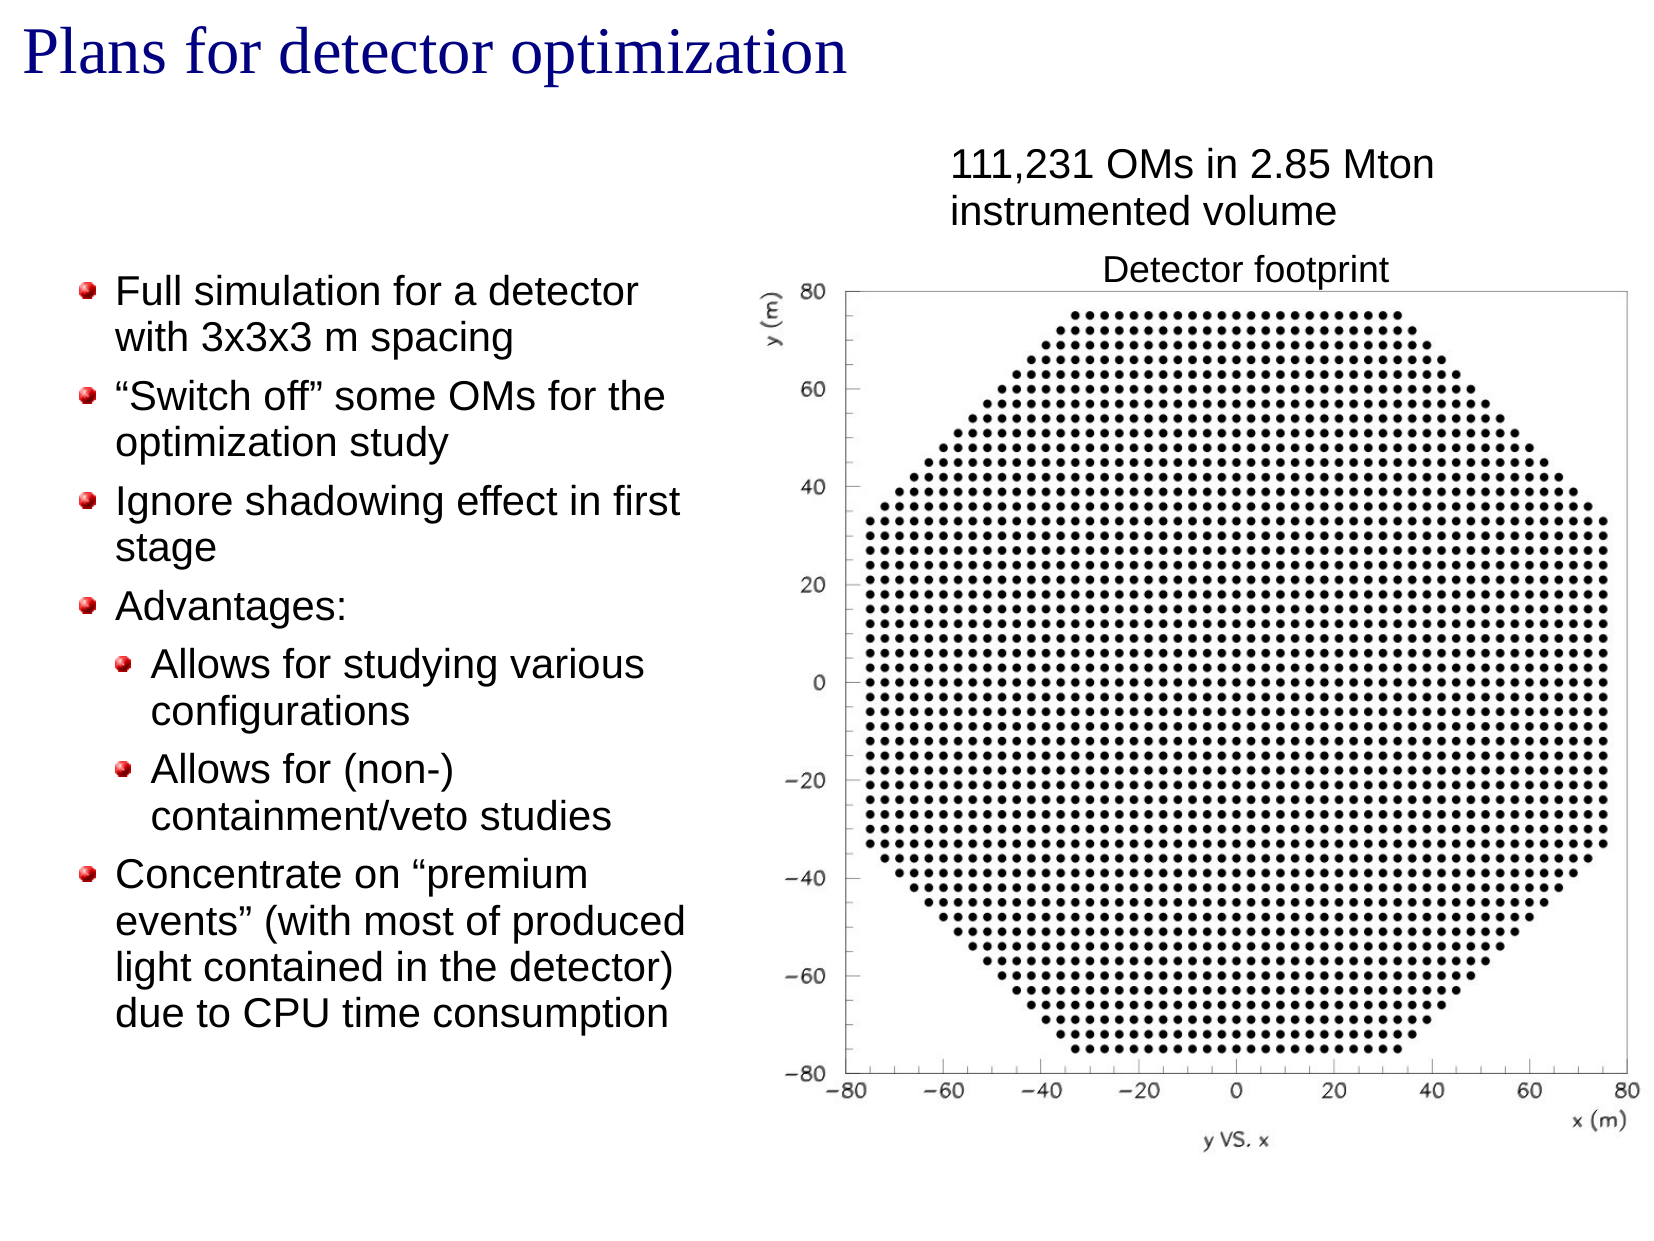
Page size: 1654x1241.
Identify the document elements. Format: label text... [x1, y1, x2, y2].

text_box Detector footprint [1087, 242, 1405, 299]
picture [750, 274, 1651, 1163]
text_box 111,231 OMs in 2.85 Mton instrumented volume [935, 133, 1536, 242]
text_box Full simulation for a detector with 3x3x3 m spacing “Switch off” some OMs for the optimization study Ignore shadowing effect in first stage Advantages: Allows for studying various configurations Allows for (non-) containment/veto studies Concentrate on “premium events” (with most of produced light contained in the detector) due to CPU time consumption [29, 260, 705, 1045]
text_box Plans for detector optimization [7, 6, 1058, 96]
